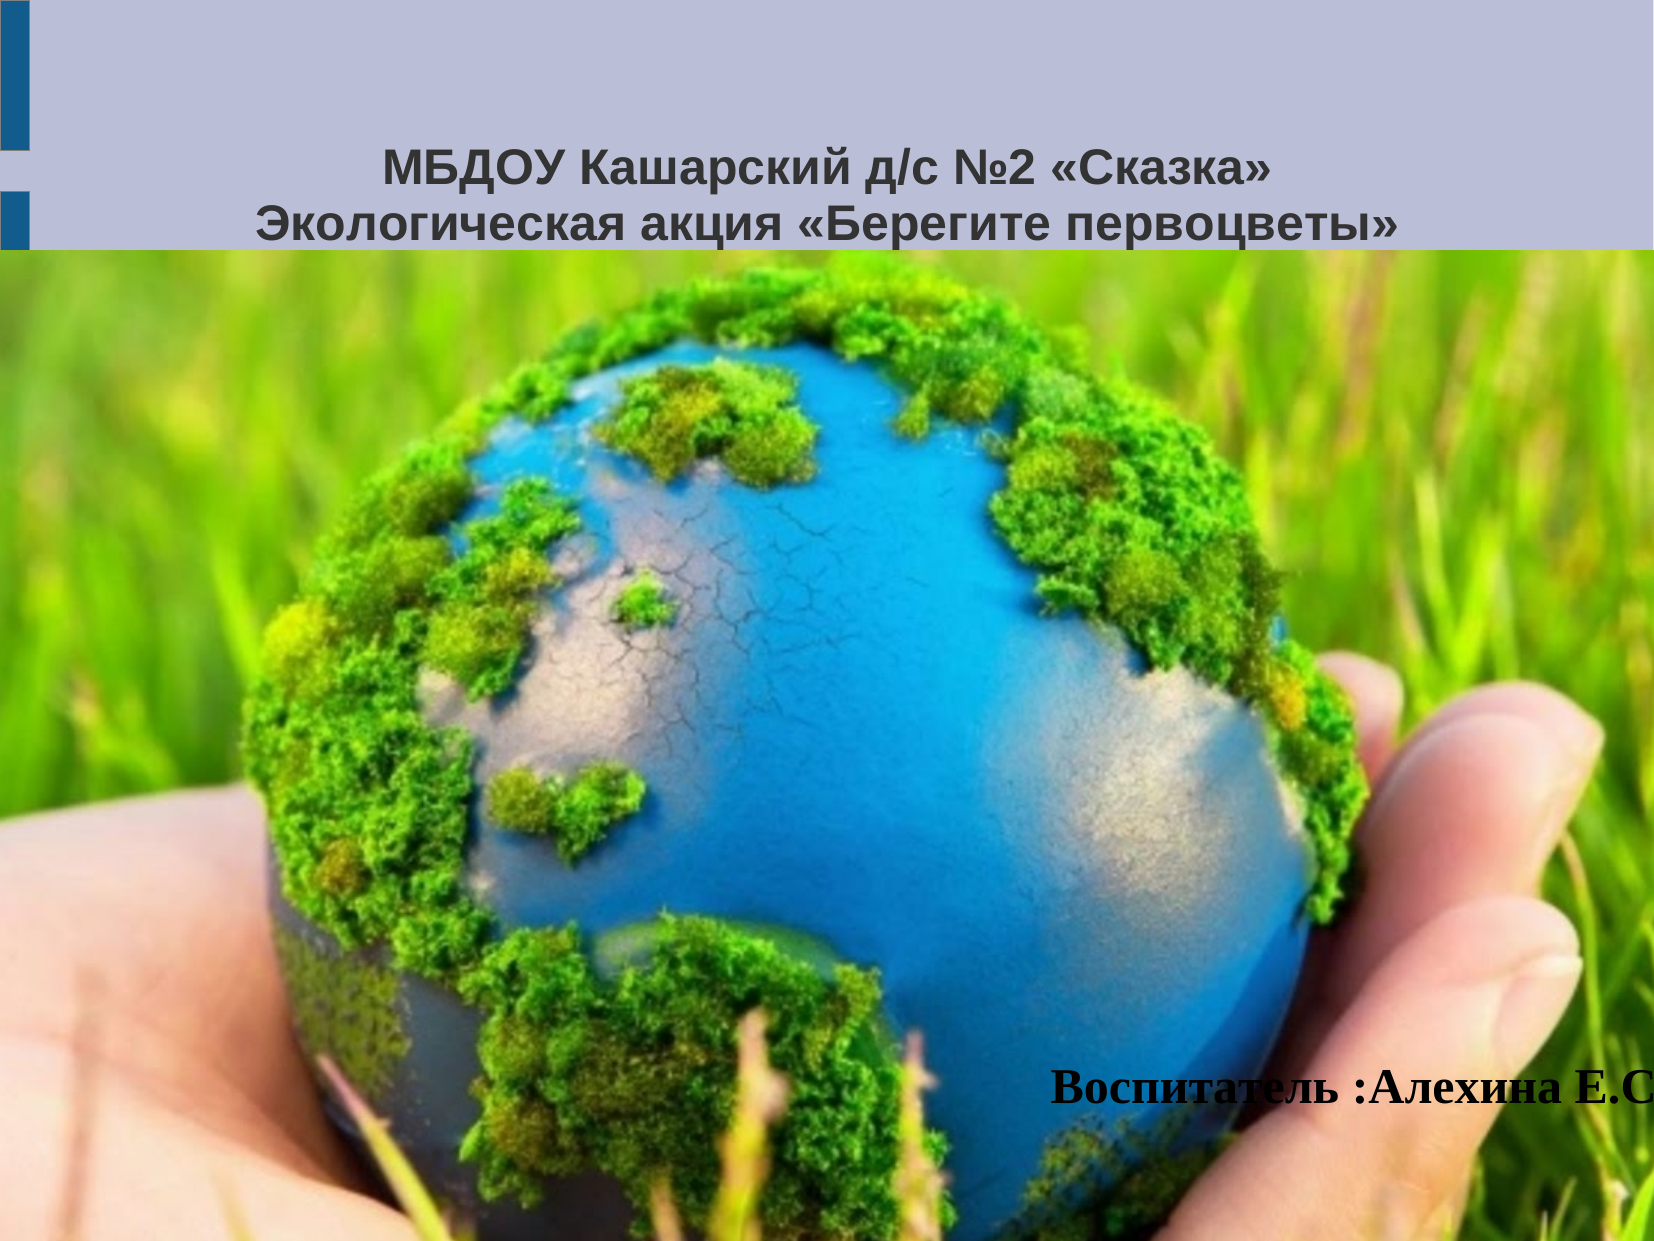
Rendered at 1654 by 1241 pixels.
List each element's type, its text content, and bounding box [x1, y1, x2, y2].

title МБДОУ Кашарский д/с №2 «Сказка» Экологическая акция «Берегите первоцветы» [121, 91, 1534, 250]
subtitle Воспитатель :Алехина Е.С. [0, 250, 1654, 1241]
